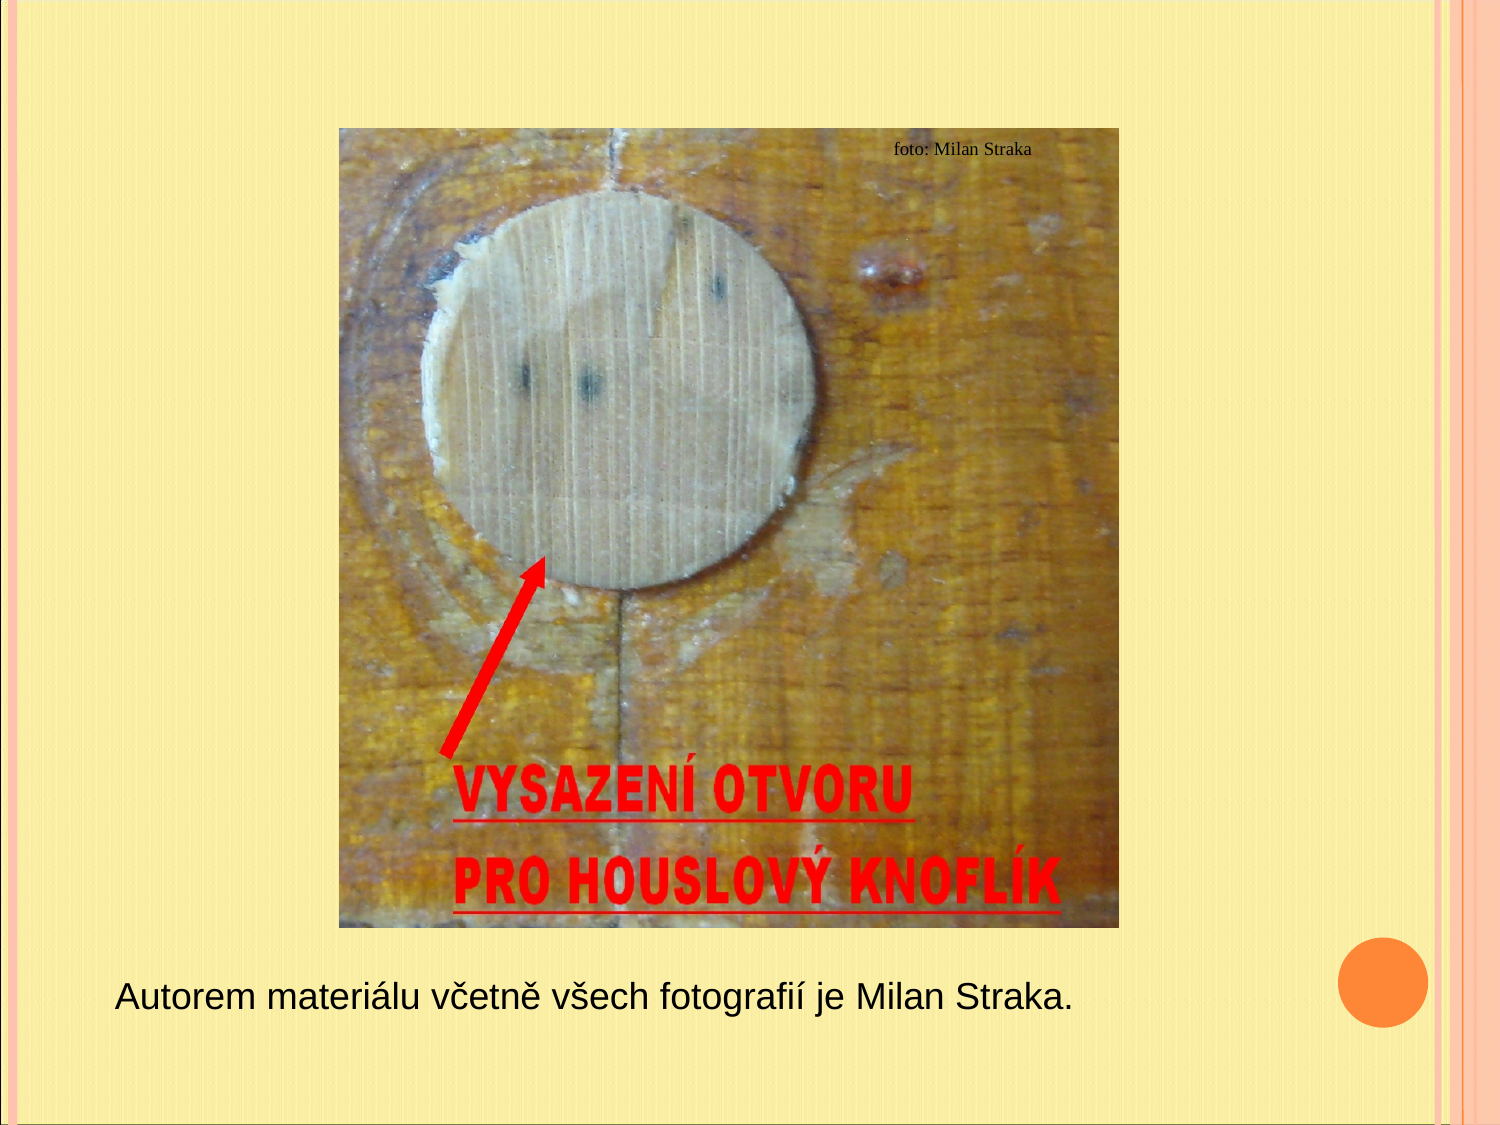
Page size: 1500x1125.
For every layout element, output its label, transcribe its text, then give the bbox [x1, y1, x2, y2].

text_box foto: Milan Straka [878, 128, 1137, 167]
picture [18, 0, 1434, 1125]
picture [0, 0, 8, 1125]
text_box Autorem materiálu včetně všech fotografií je Milan Straka. [100, 964, 1388, 1025]
picture [1441, 0, 1449, 1125]
